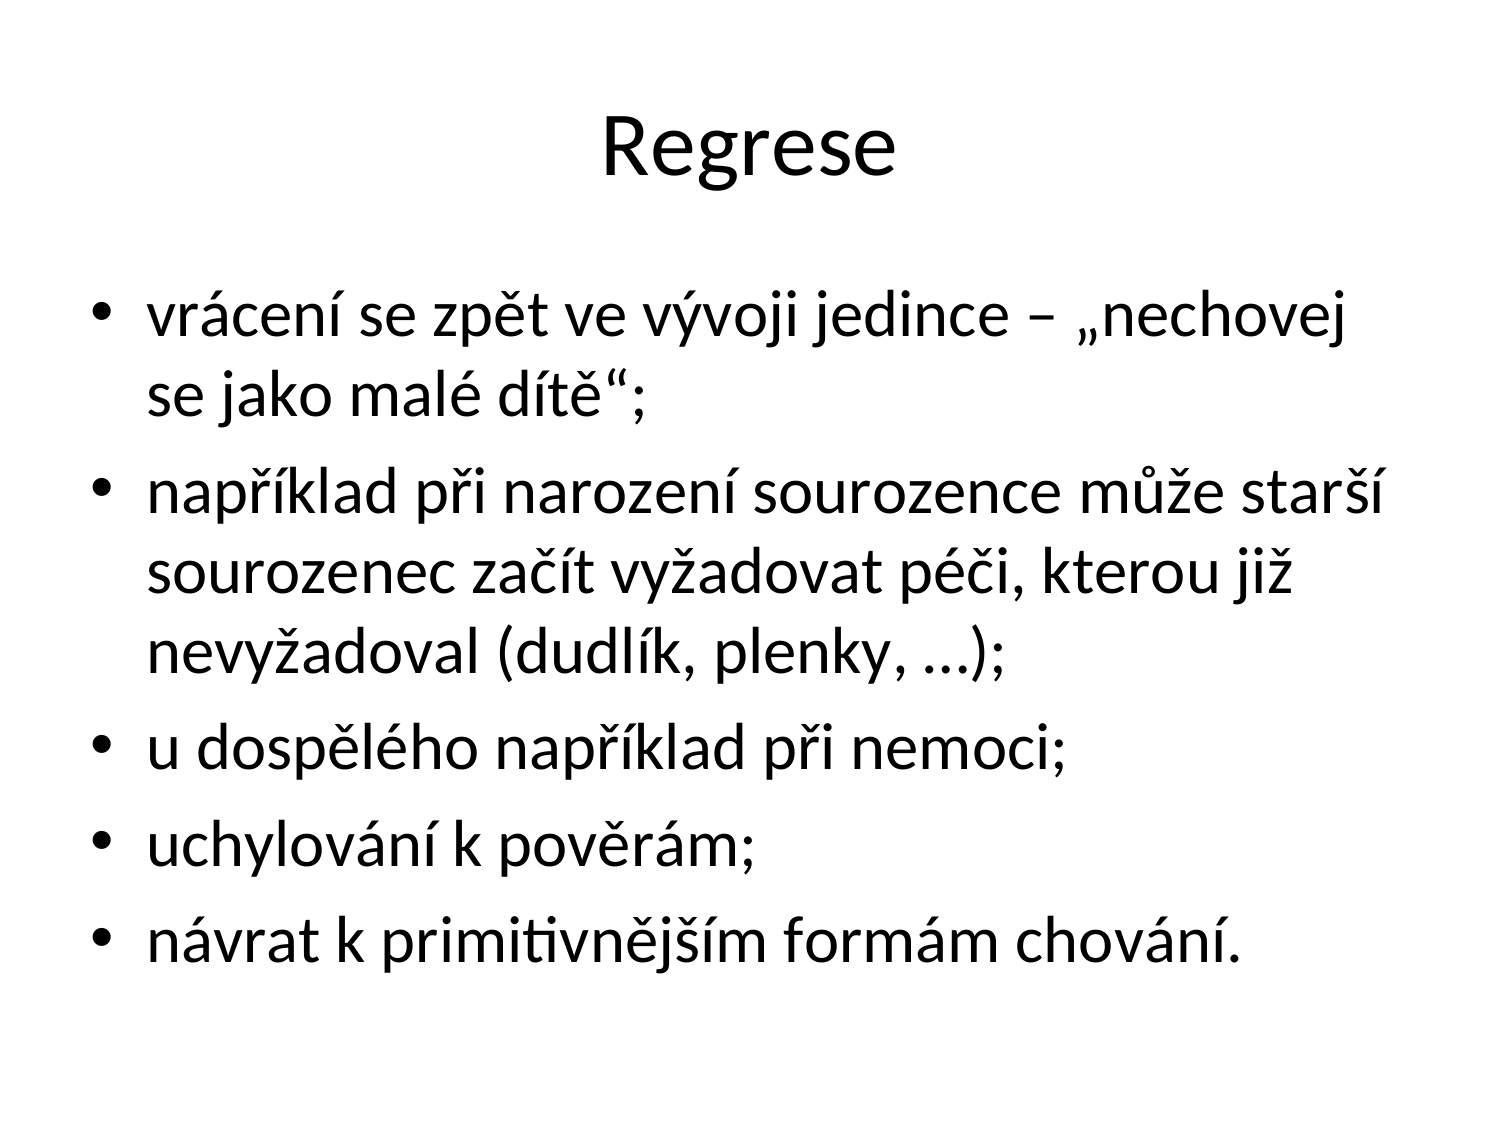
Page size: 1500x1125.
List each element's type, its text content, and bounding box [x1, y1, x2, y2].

list vrácení se zpět ve vývoji jedince – „nechovej se jako malé dítě“; například při narození sourozence může starší sourozenec začít vyžadovat péči, kterou již nevyžadoval (dudlík, plenky, …); u dospělého například při nemoci; uchylování k pověrám; návrat k primitivnějším formám chování. [75, 262, 1426, 1081]
title Regrese [75, 45, 1426, 233]
